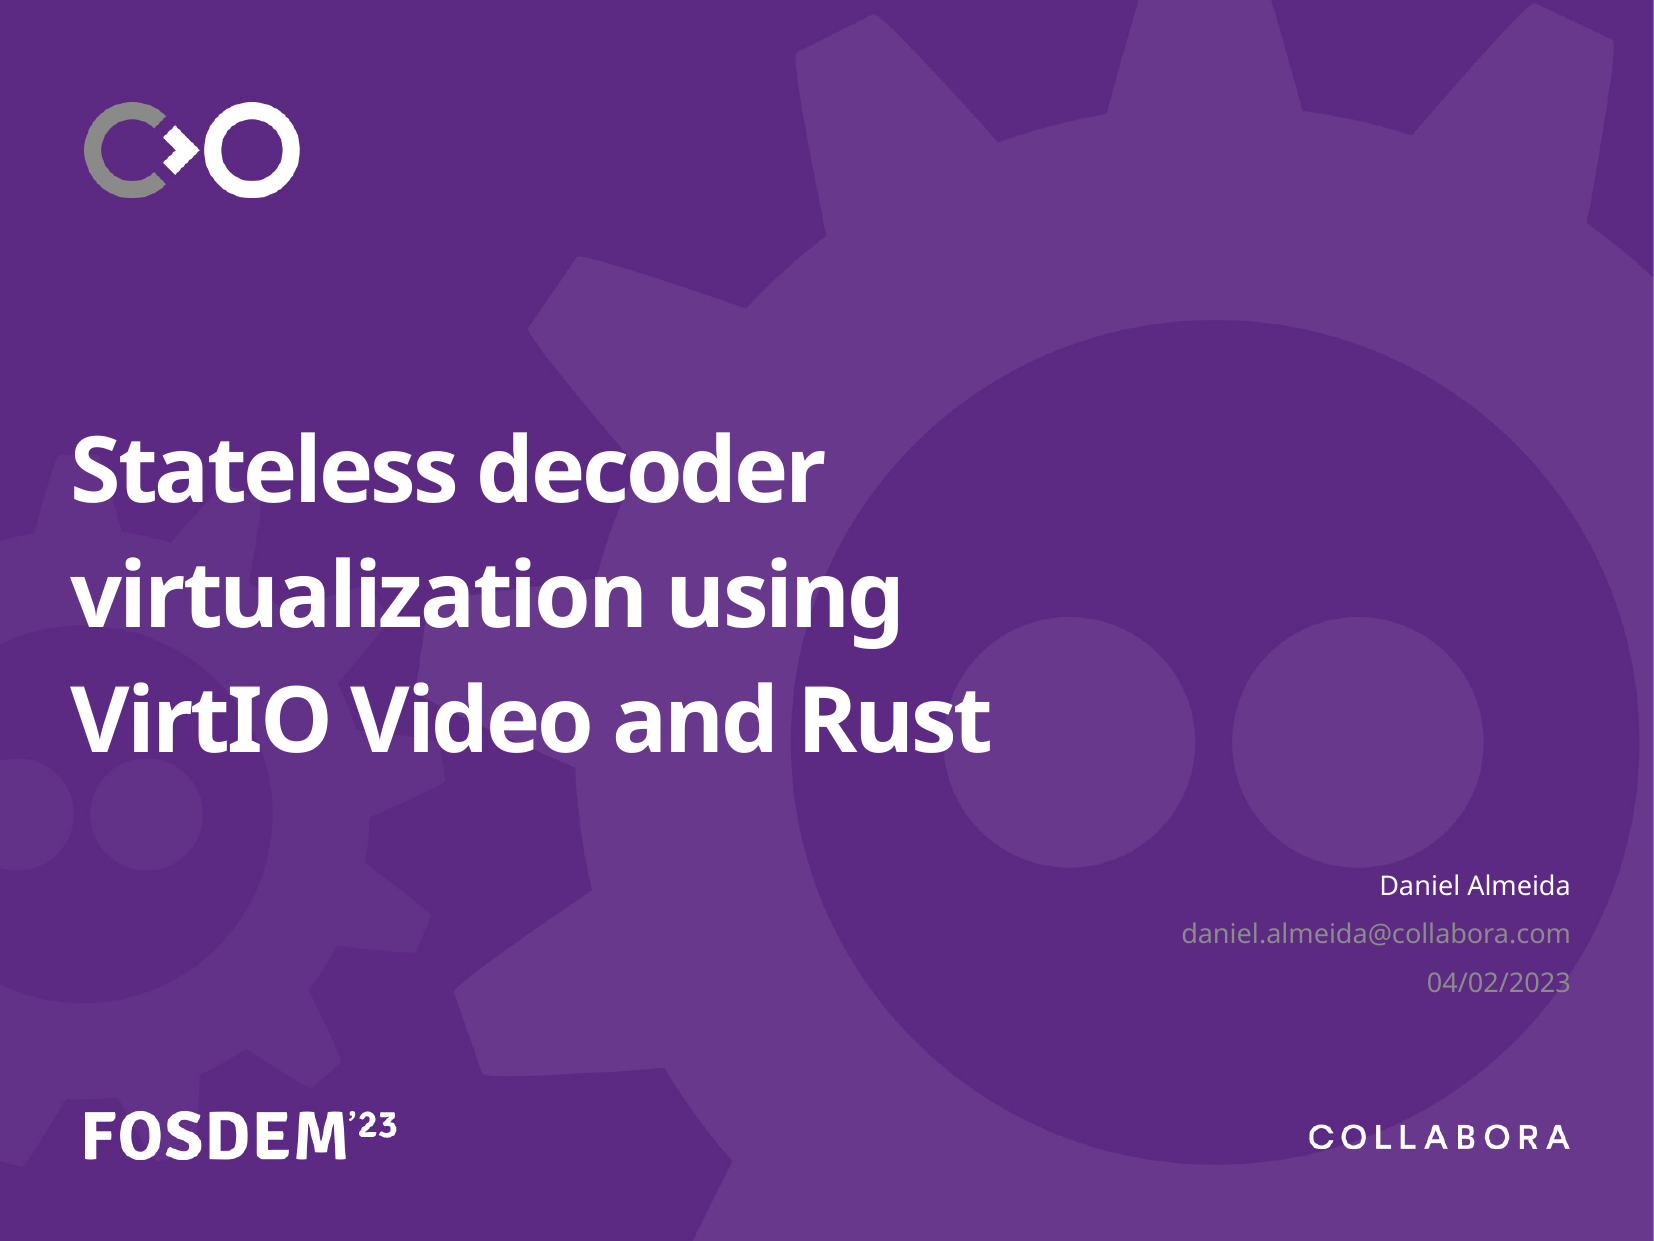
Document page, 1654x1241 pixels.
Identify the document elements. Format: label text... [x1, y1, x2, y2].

text_box Daniel Almeida daniel.almeida@collabora.com 04/02/2023 [954, 785, 1571, 999]
picture [0, 0, 1654, 1241]
title Stateless decoder virtualization using VirtIO Video and Rust [70, 404, 1016, 780]
